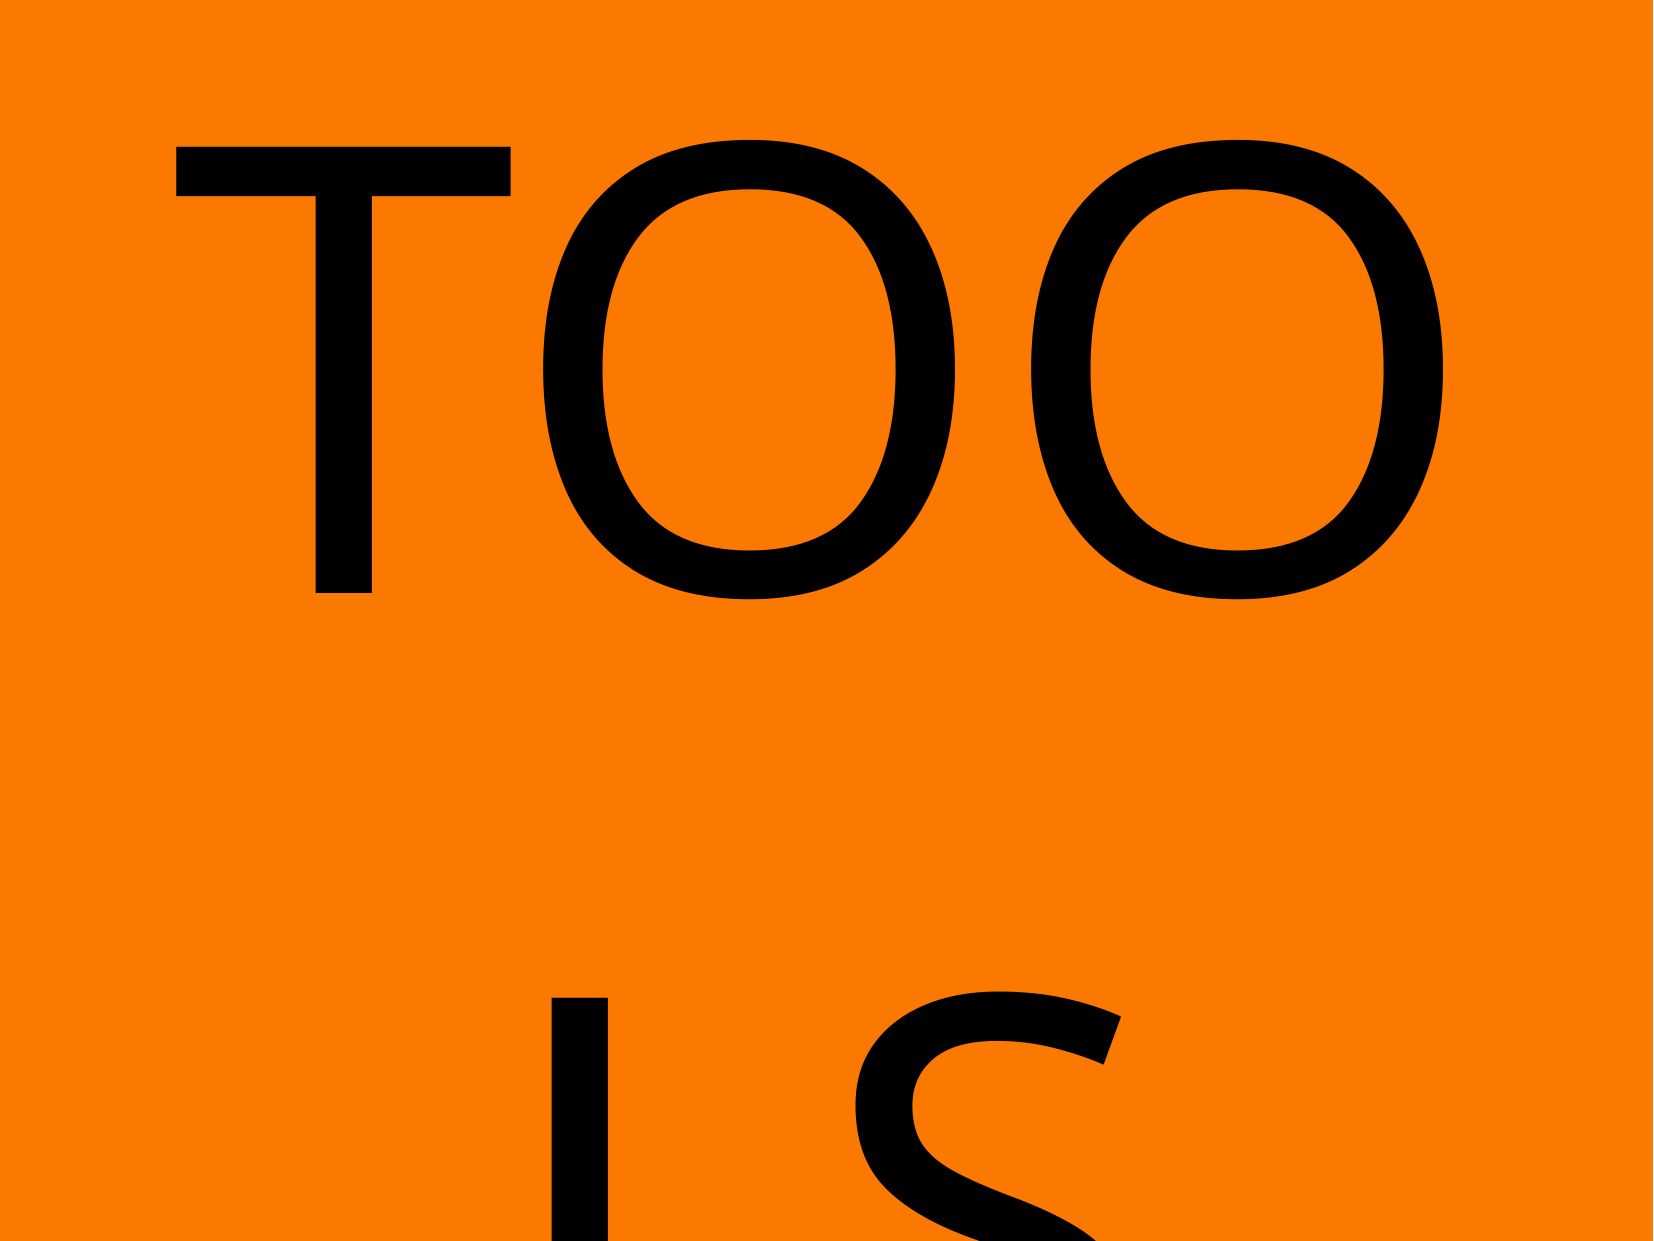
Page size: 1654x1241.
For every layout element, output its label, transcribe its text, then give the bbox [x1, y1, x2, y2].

text_box Never become the tool of your TOOLS [0, 0, 1653, 1241]
